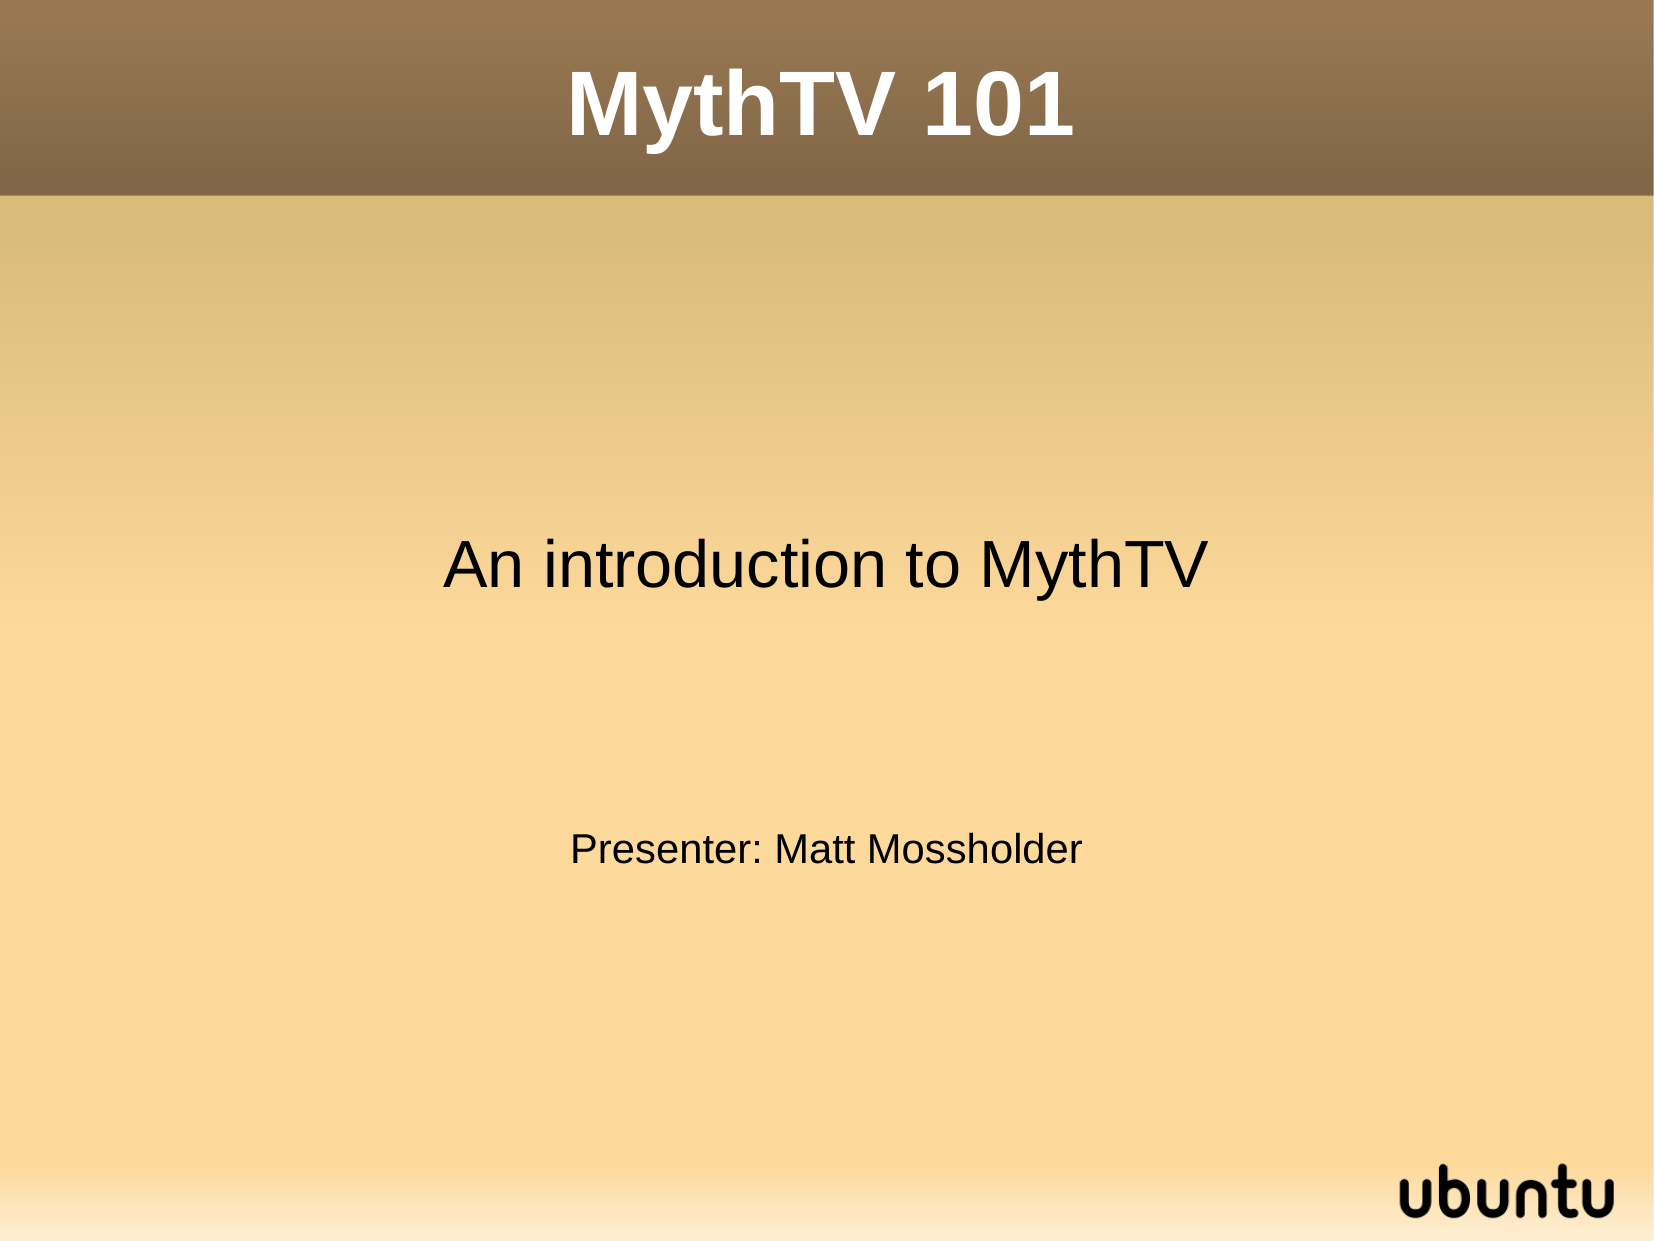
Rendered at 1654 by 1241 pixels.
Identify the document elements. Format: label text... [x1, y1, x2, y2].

title MythTV 101 [76, 7, 1565, 200]
picture [0, 0, 1654, 1241]
subtitle An introduction to MythTV Presenter: Matt Mossholder [82, 297, 1571, 1102]
